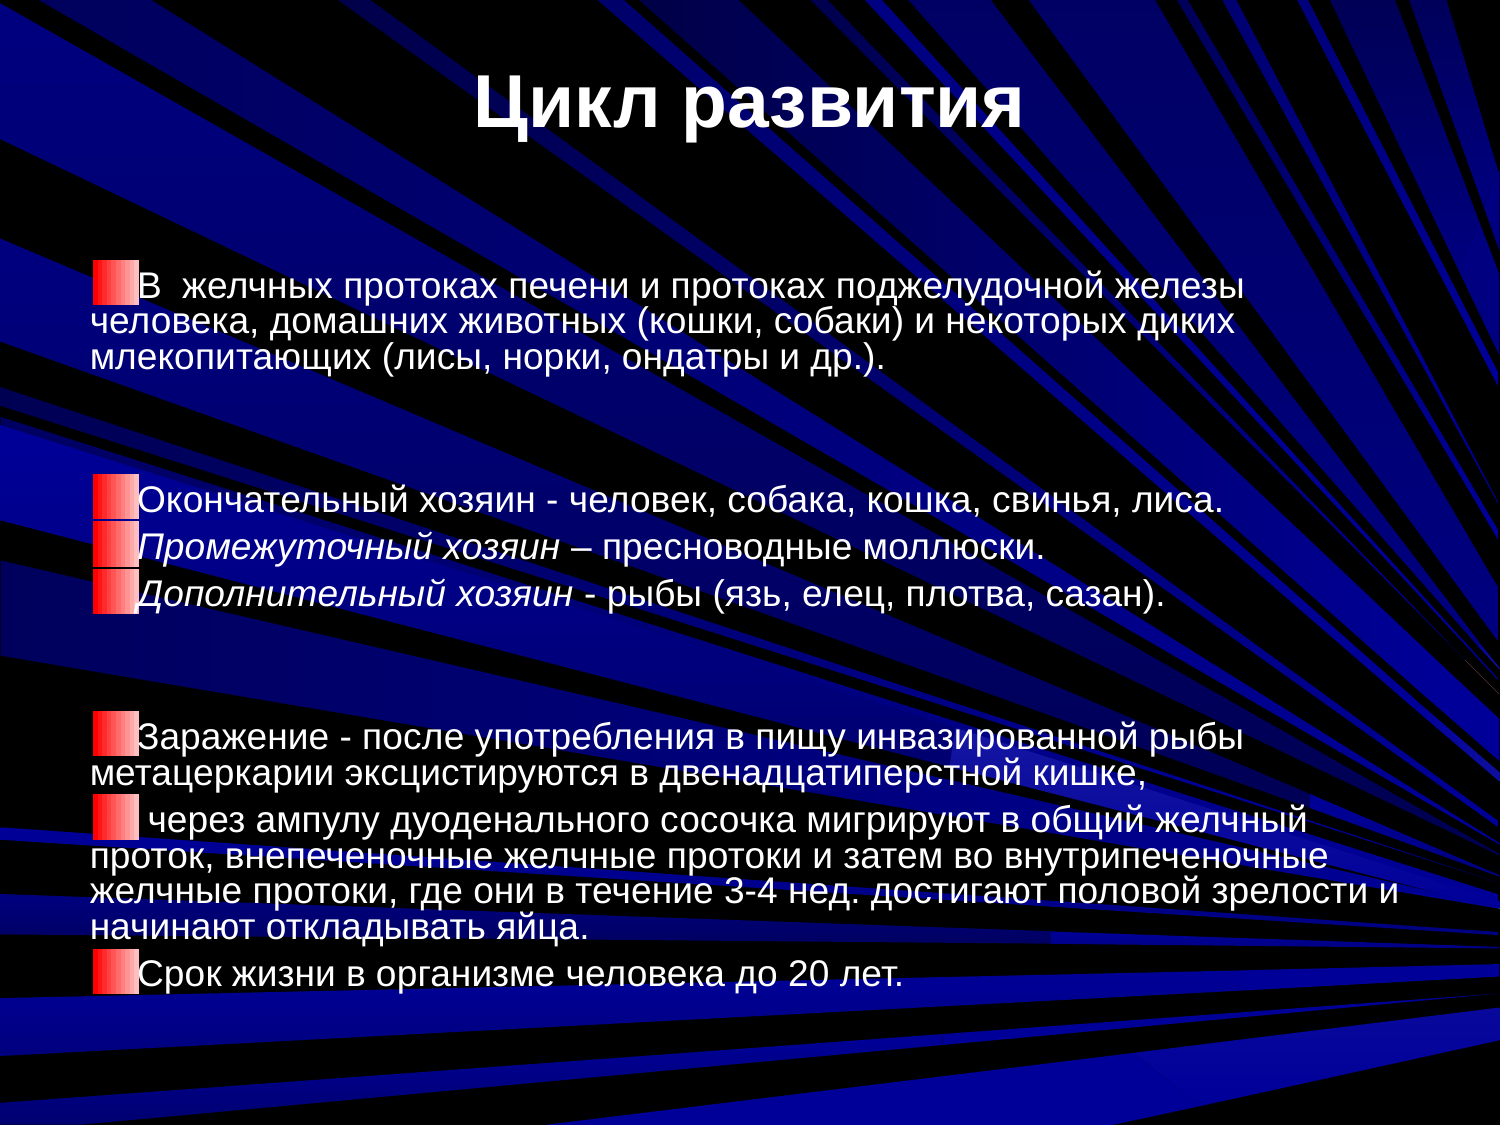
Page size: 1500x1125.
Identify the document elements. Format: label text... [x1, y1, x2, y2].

list В желчных протоках печени и протоках поджелудочной железы человека, домашних животных (кошки, собаки) и некоторых диких млекопитающих (лисы, норки, ондатры и др.). Окончательный хозяин - человек, собака, кошка, свинья, лиса. Промежуточный хозяин – пресноводные моллюски. Дополнительный хозяин - рыбы (язь, елец, плотва, сазан). Заражение - после употребления в пищу инвазированной рыбы метацеркарии эксцистируются в двенадцатиперстной кишке, через ампулу дуоденального сосочка мигрируют в общий желчный проток, внепеченочные желчные протоки и затем во внутрипеченочные желчные протоки, где они в течение 3-4 нед. достигают половой зрелости и начинают откладывать яйца. Срок жизни в организме человека до 20 лет. [75, 262, 1425, 1006]
title Цикл развития [75, 45, 1425, 234]
